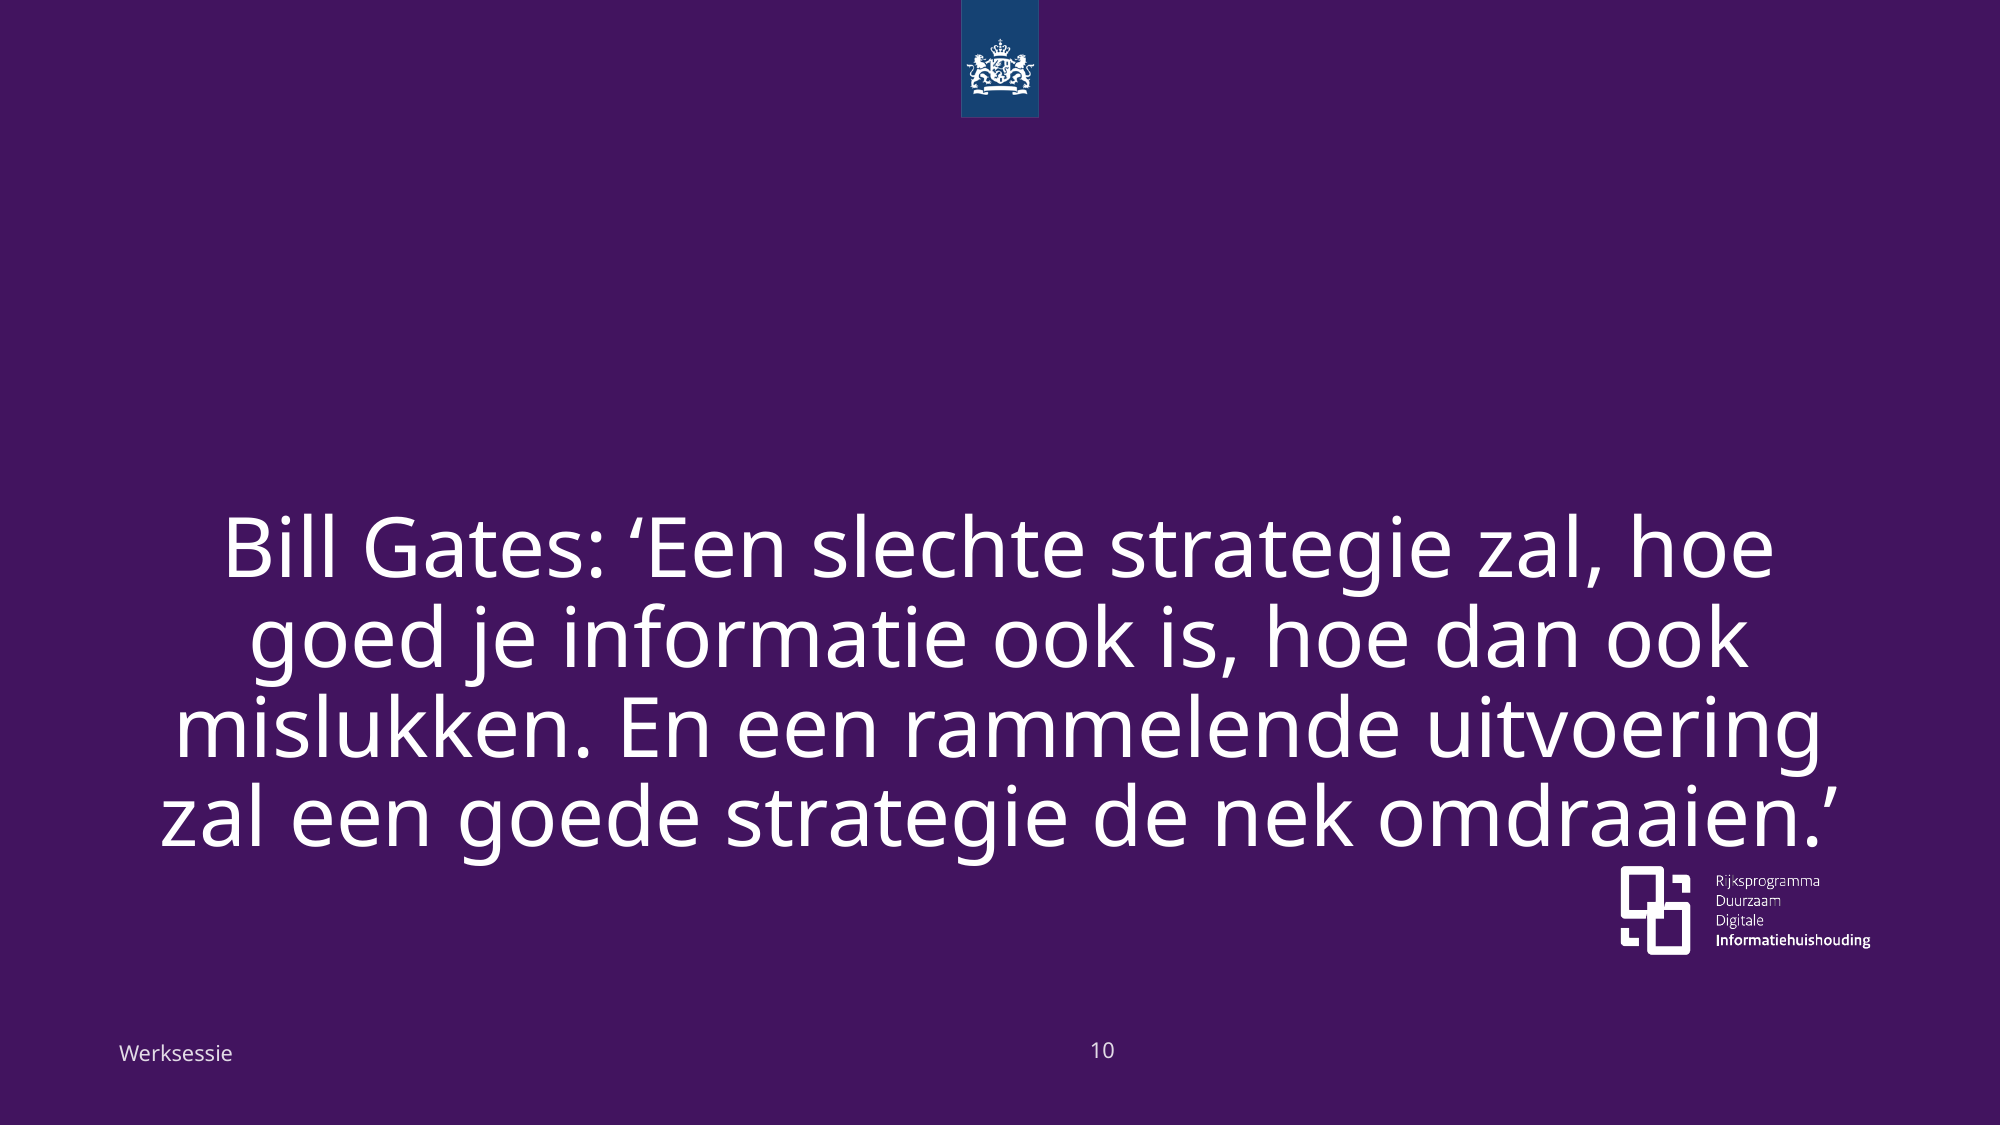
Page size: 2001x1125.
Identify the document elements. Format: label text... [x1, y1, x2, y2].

text_box 10 [1074, 1020, 1897, 1074]
title Bill Gates: ‘Een slechte strategie zal, hoe goed je informatie ook is, hoe dan ook mislukken. En een rammelende uitvoering zal een goede strategie de nek omdraaien.’ [104, 497, 1896, 936]
text_box Werksessie [104, 1020, 925, 1074]
